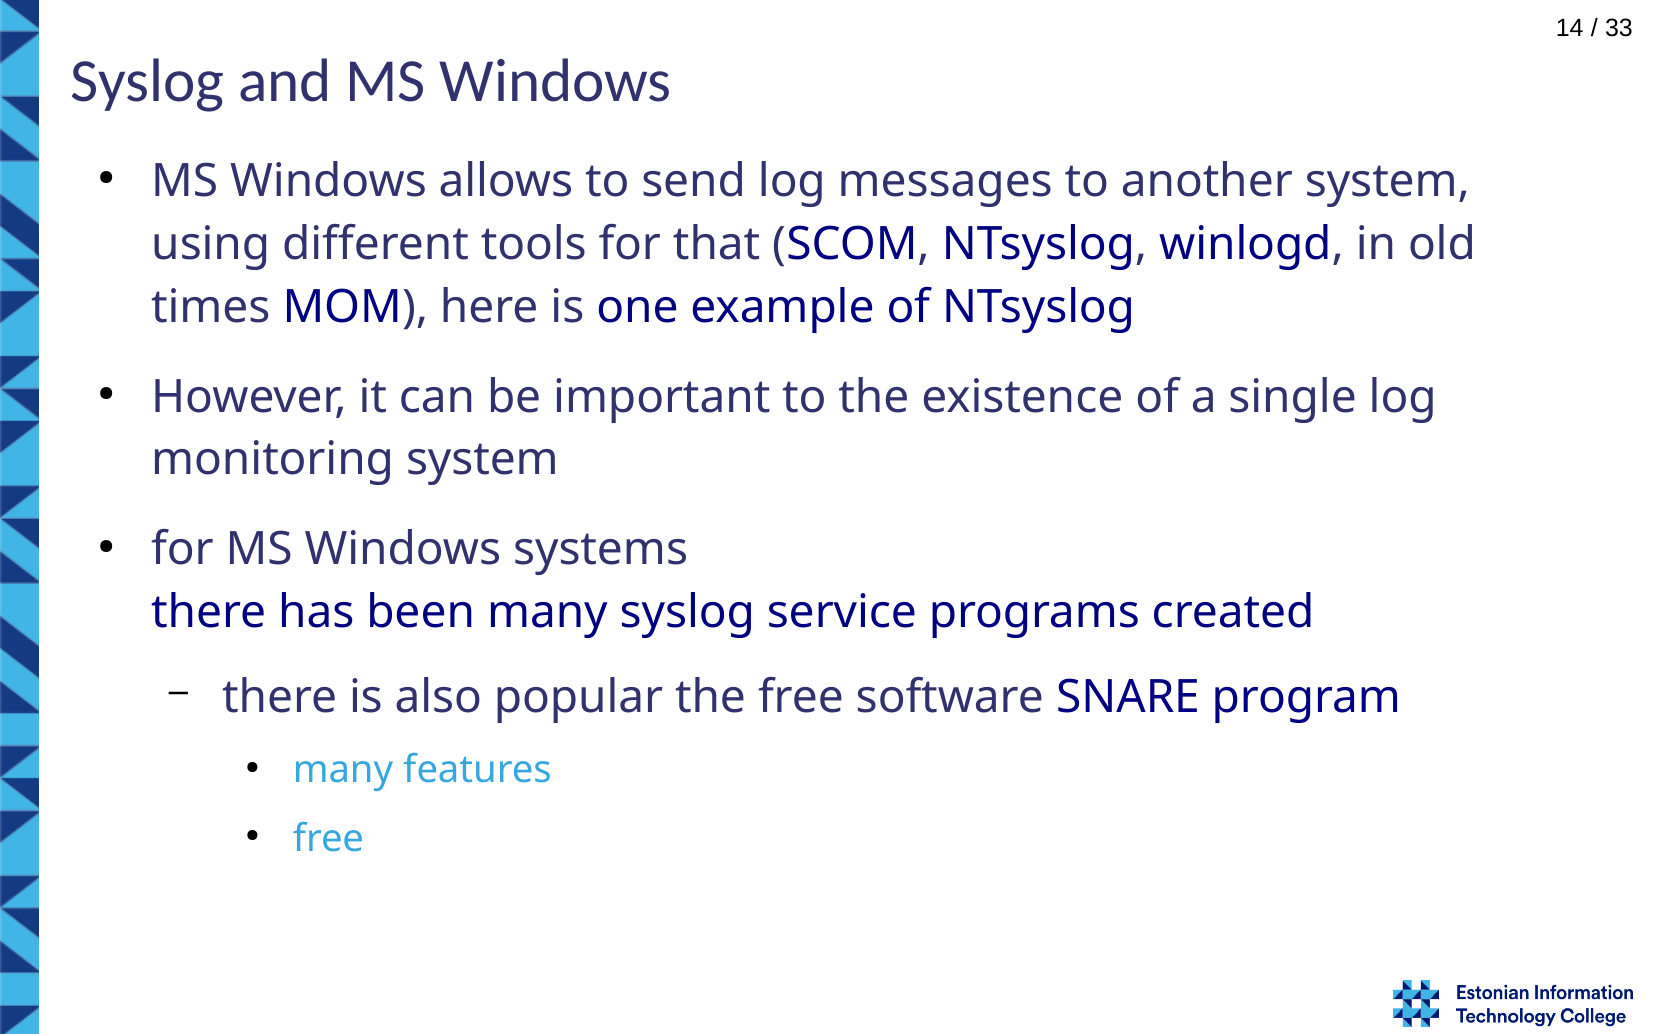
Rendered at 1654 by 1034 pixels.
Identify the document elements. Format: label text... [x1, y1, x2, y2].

title Syslog and MS Windows [70, 41, 1630, 130]
list MS Windows allows to send log messages to another system, using different tools for that (SCOM, NTsyslog, winlogd, in old times MOM), here is one example of NTsyslog However, it can be important to the existence of a single log monitoring system for MS Windows systems there has been many syslog service programs created there is also popular the free software SNARE program many features free [80, 147, 1536, 866]
picture [1393, 980, 1633, 1027]
